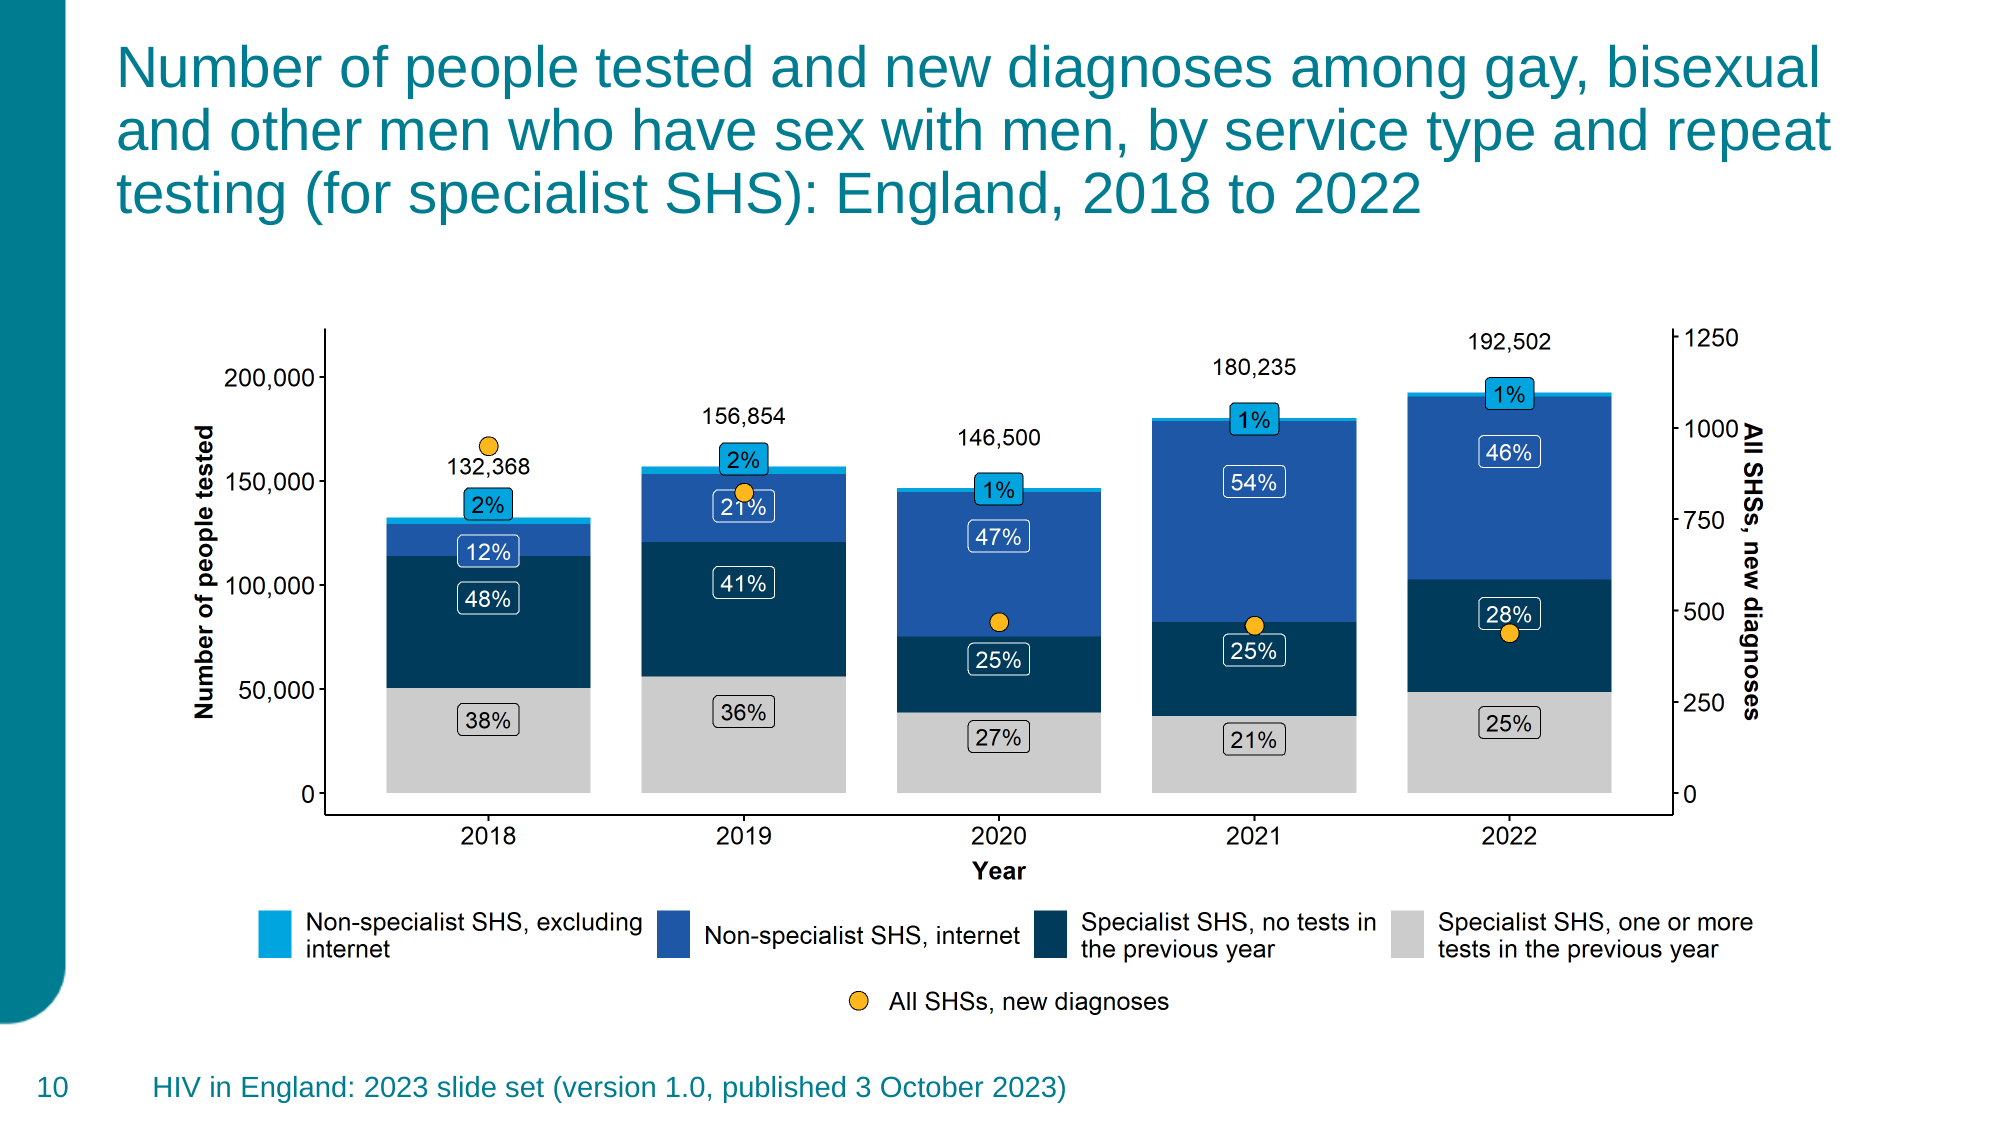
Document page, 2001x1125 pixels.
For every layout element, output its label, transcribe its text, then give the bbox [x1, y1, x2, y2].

picture [175, 317, 1780, 1030]
text_box HIV in England: 2023 slide set (version 1.0, published 3 October 2023) [137, 1056, 1780, 1116]
text_box [21, 1056, 120, 1117]
title Number of people tested and new diagnoses among gay, bisexual and other men who have sex with men, by service type and repeat testing (for specialist SHS): England, 2018 to 2022 [101, 29, 1926, 189]
